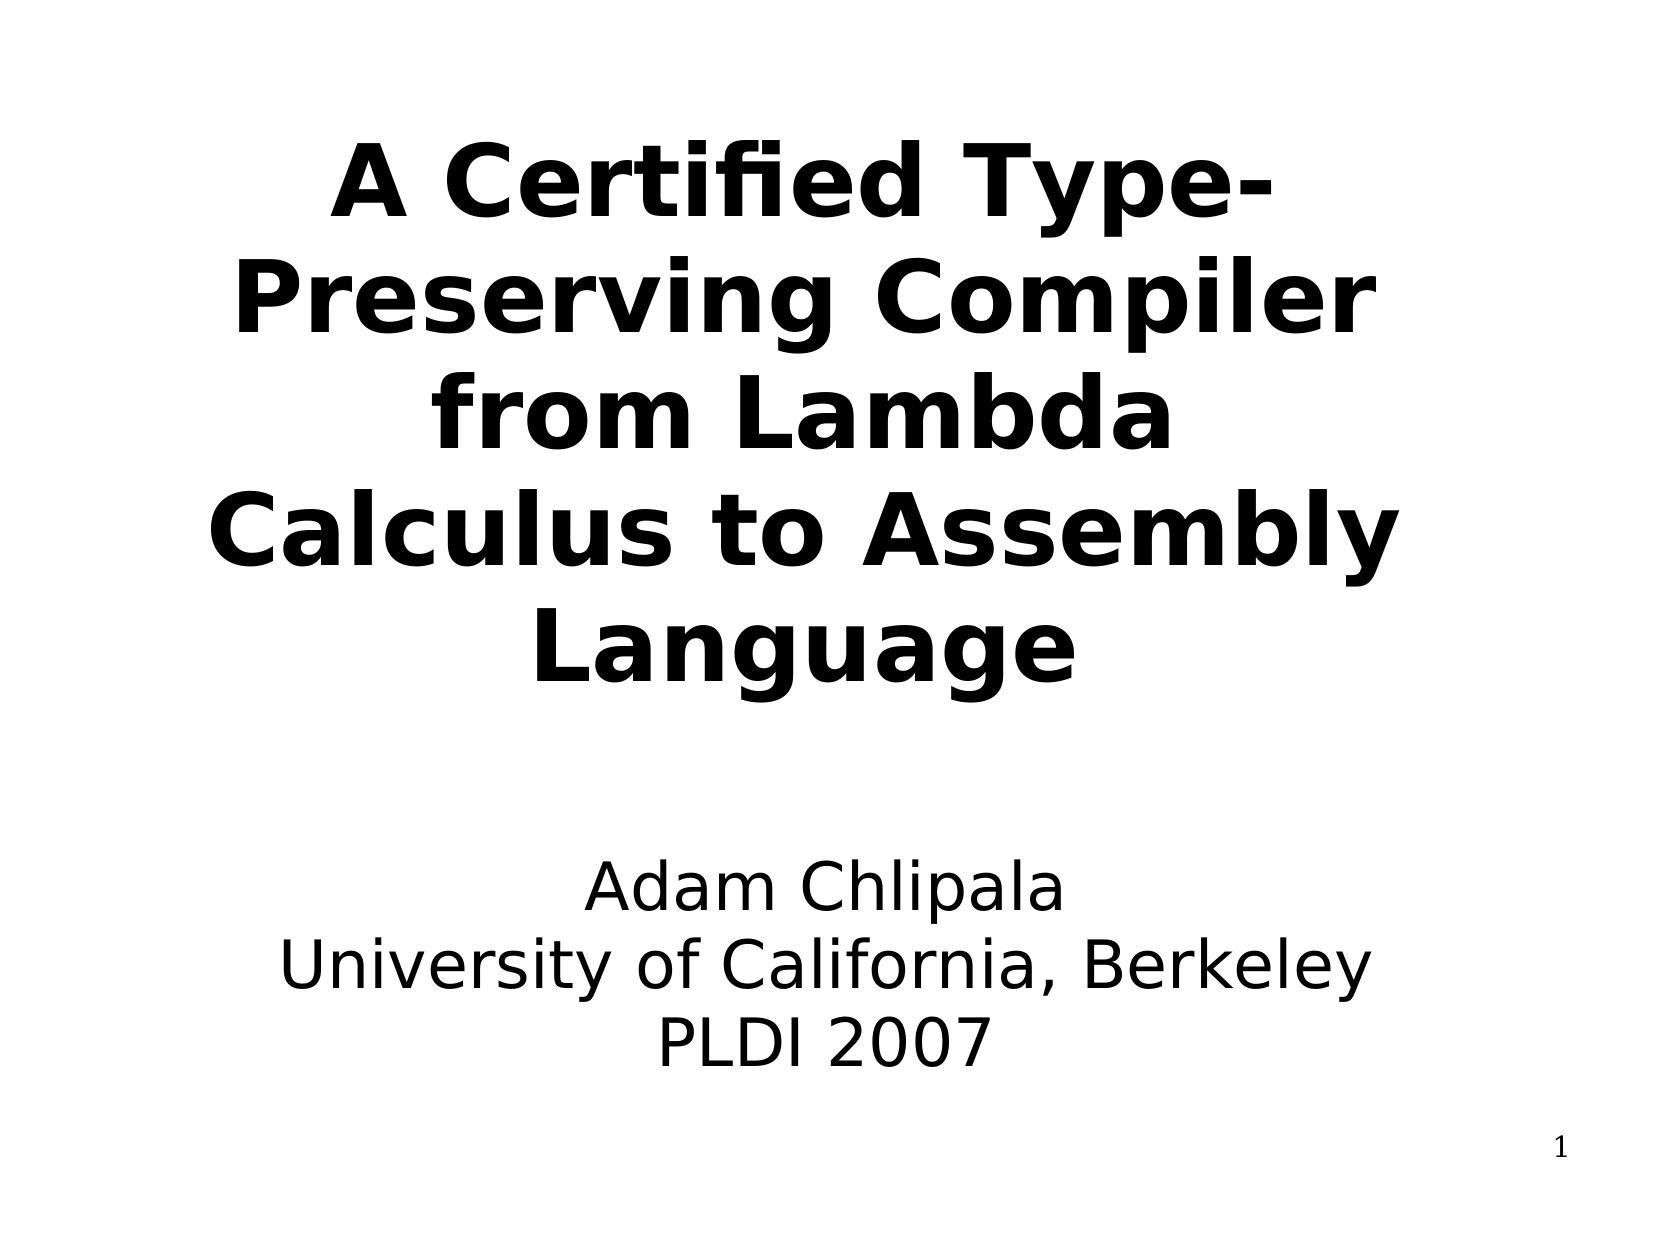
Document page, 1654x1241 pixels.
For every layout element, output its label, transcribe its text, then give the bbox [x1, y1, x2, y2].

text_box Adam Chlipala University of California, Berkeley PLDI 2007 [263, 841, 1390, 1090]
text_box A Certified Type-Preserving Compiler from Lambda Calculus to Assembly Language [191, 116, 1463, 713]
